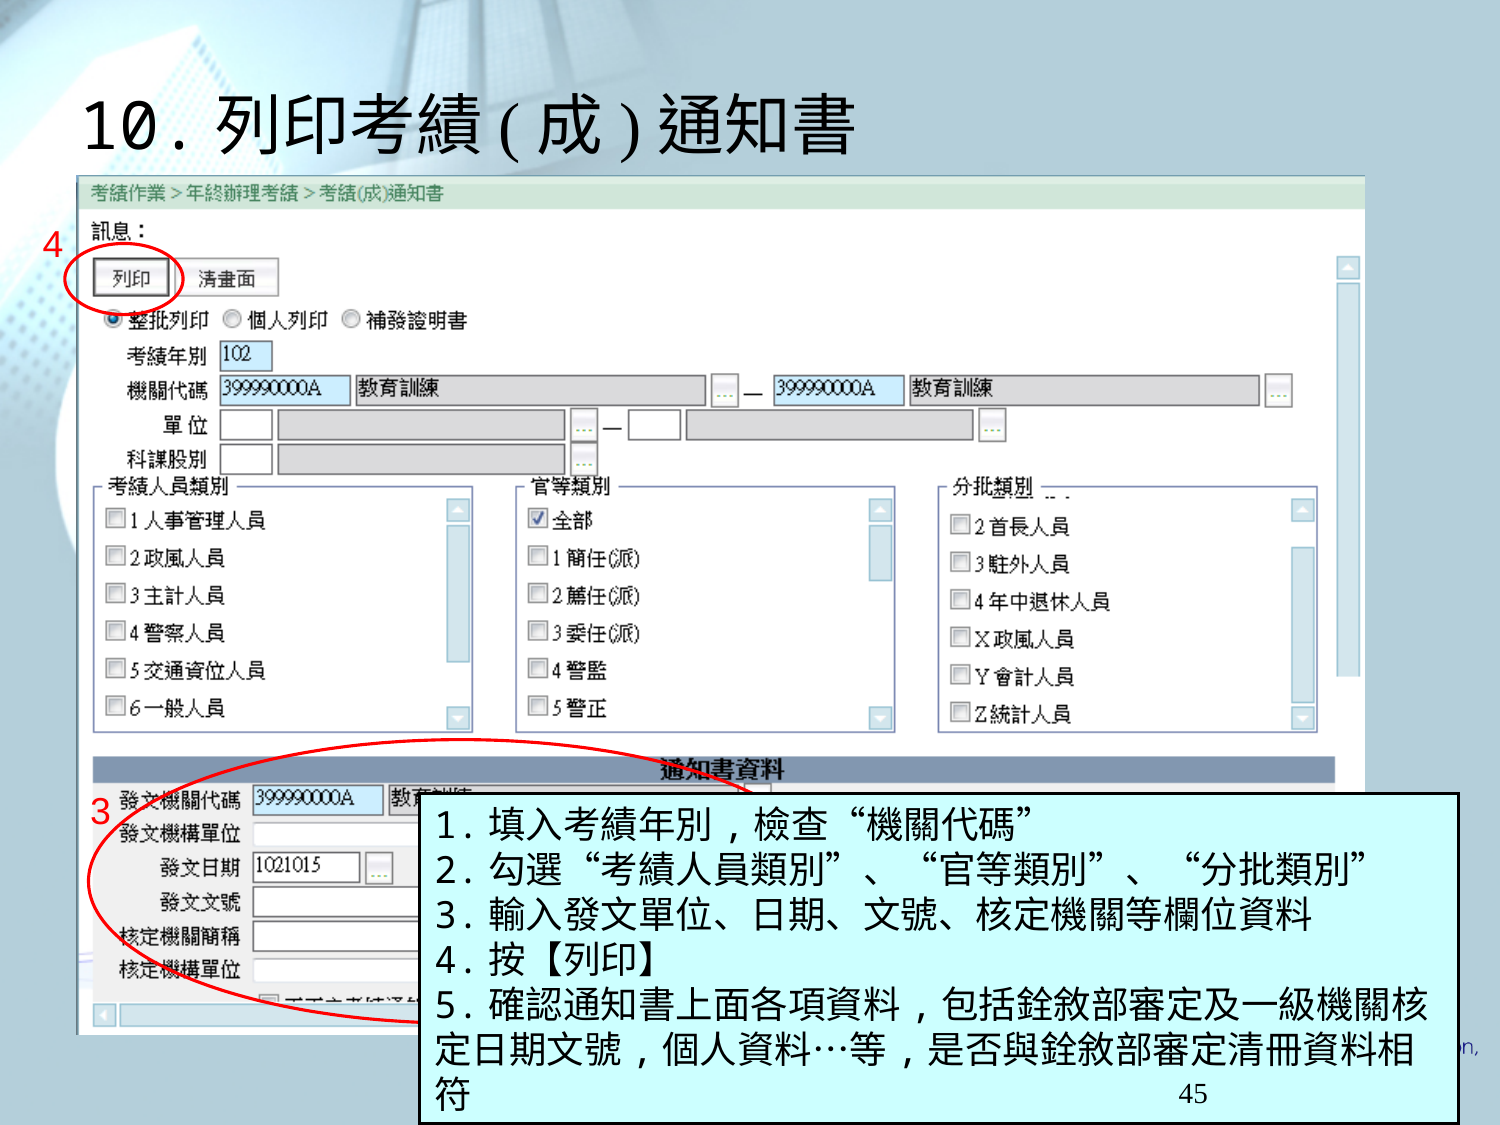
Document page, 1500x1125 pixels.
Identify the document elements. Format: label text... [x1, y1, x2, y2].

text_box [1163, 1066, 1477, 1125]
text_box 10.列印考績(成)通知書 [65, 66, 1364, 179]
picture [91, 742, 743, 1020]
picture [76, 246, 181, 313]
text_box 4 [29, 220, 77, 266]
picture [76, 175, 1365, 817]
text_box 3 [76, 786, 125, 833]
text_box 1.填入考績年別,檢查“機關代碼” 2.勾選“考績人員類別”、“官等類別”、“分批類別” 3.輸入發文單位、日期、文號、核定機關等欄位資料 4.按【列印】 5.確認通知書上面各項資料,包括銓敘部審定及一級機關核定日期文號,個人資料…等,是否與銓敘部審定清冊資料相符 [419, 793, 1459, 1083]
picture [76, 833, 418, 1035]
